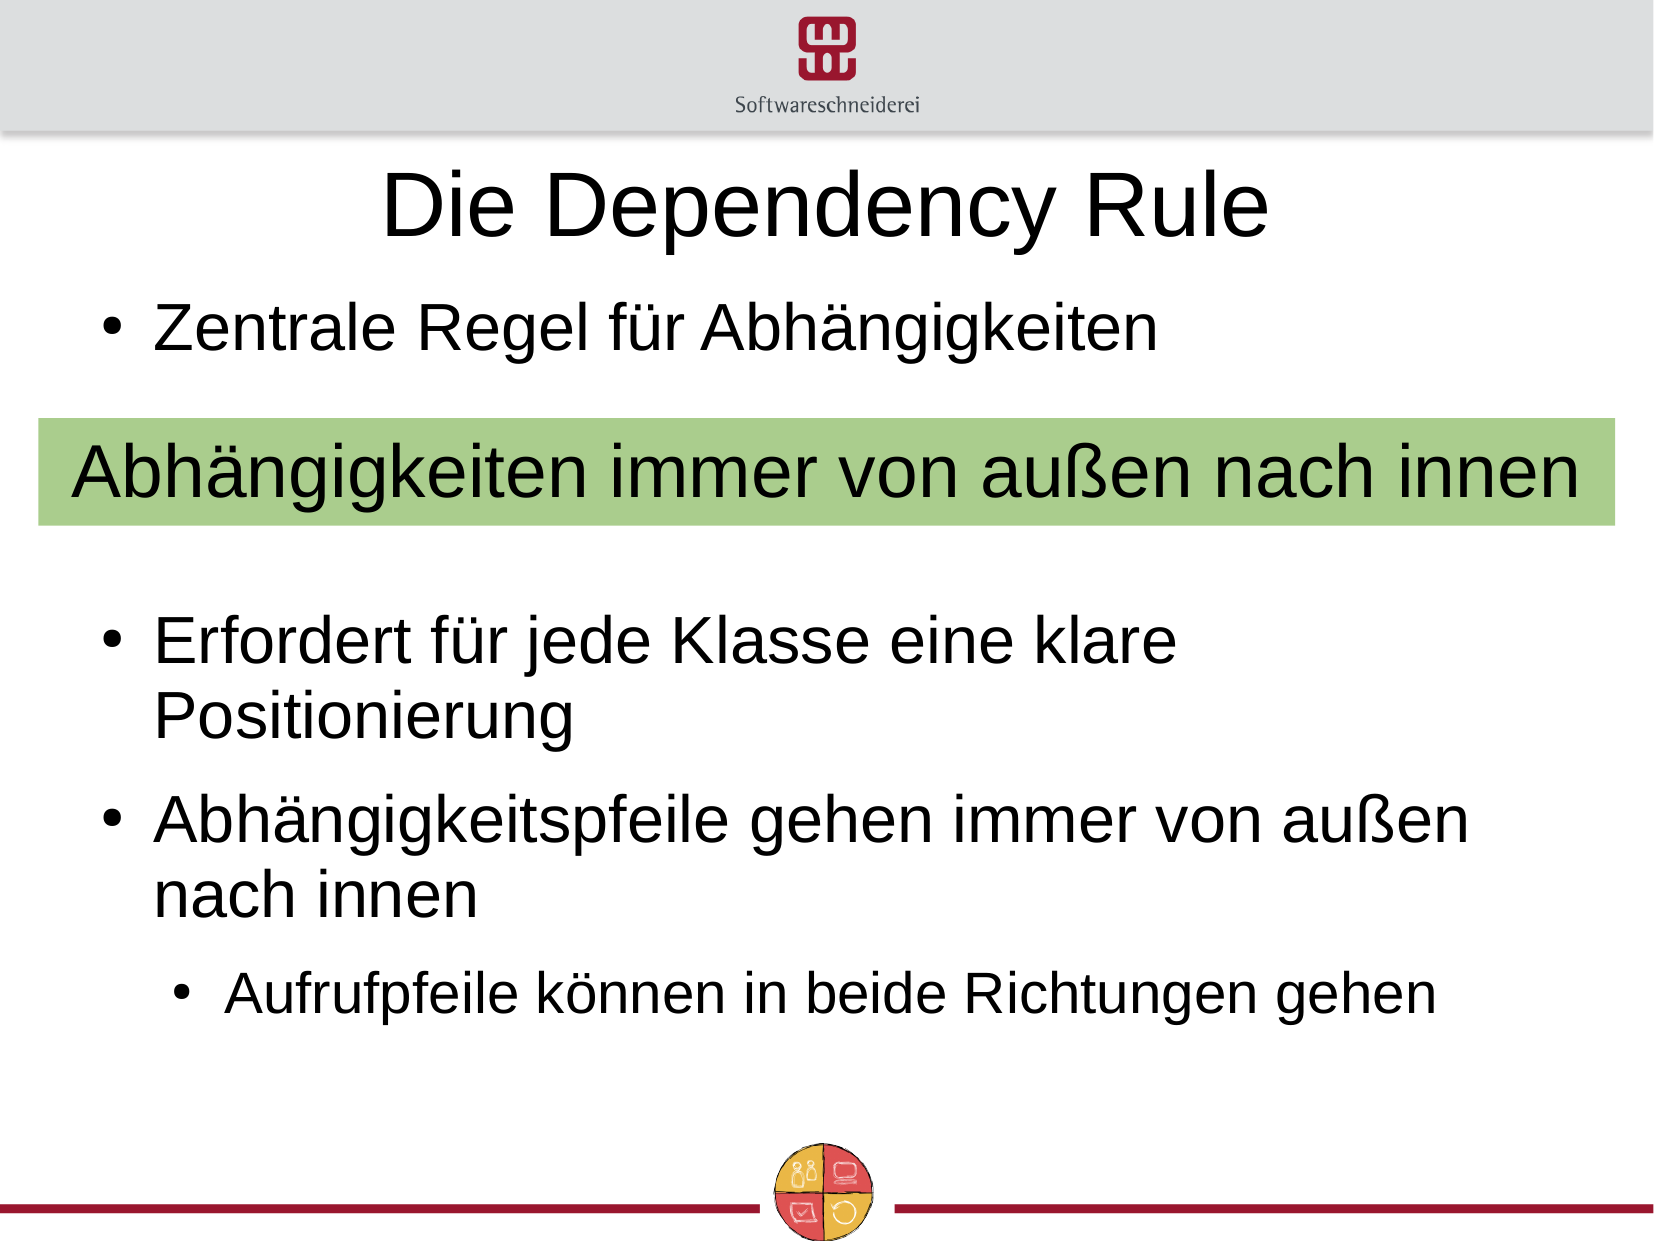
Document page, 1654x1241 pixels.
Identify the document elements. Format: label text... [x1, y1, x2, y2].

list Zentrale Regel für Abhängigkeiten Erfordert für jede Klasse eine klare Positionierung Abhängigkeitspfeile gehen immer von außen nach innen Aufrufpfeile können in beide Richtungen gehen [82, 526, 1571, 1027]
text_box Abhängigkeiten immer von außen nach innen [38, 418, 1616, 526]
picture [0, 0, 1654, 1241]
title Die Dependency Rule [82, 147, 1571, 257]
list Zentrale Regel für Abhängigkeiten Erfordert für jede Klasse eine klare Positionierung Abhängigkeitspfeile gehen immer von außen nach innen Aufrufpfeile können in beide Richtungen gehen [82, 290, 1571, 418]
